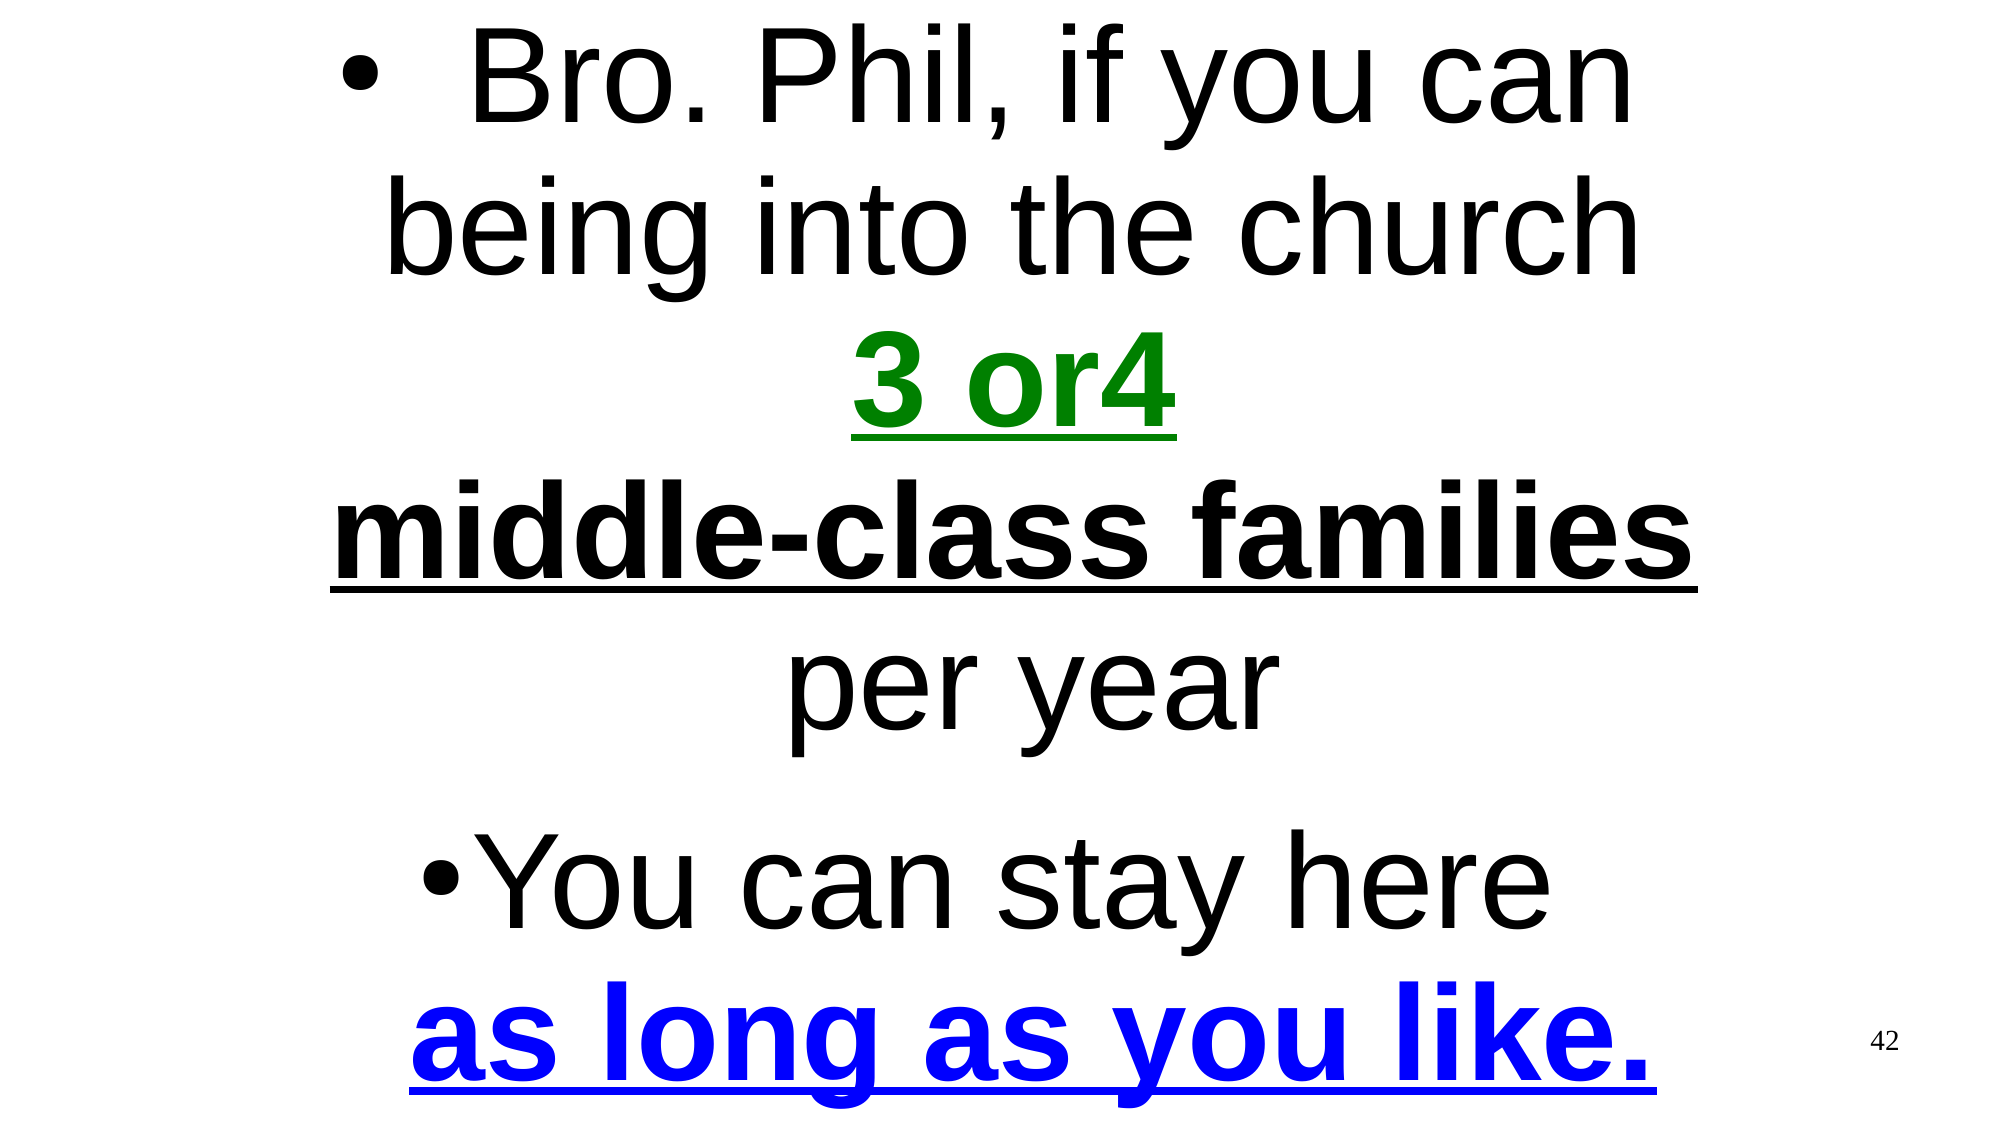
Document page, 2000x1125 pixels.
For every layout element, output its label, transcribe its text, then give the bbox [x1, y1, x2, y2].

list Bro. Phil, if you can being into the church 3 or4 middle-class families per year You can stay here as long as you like. [0, 0, 1996, 1123]
